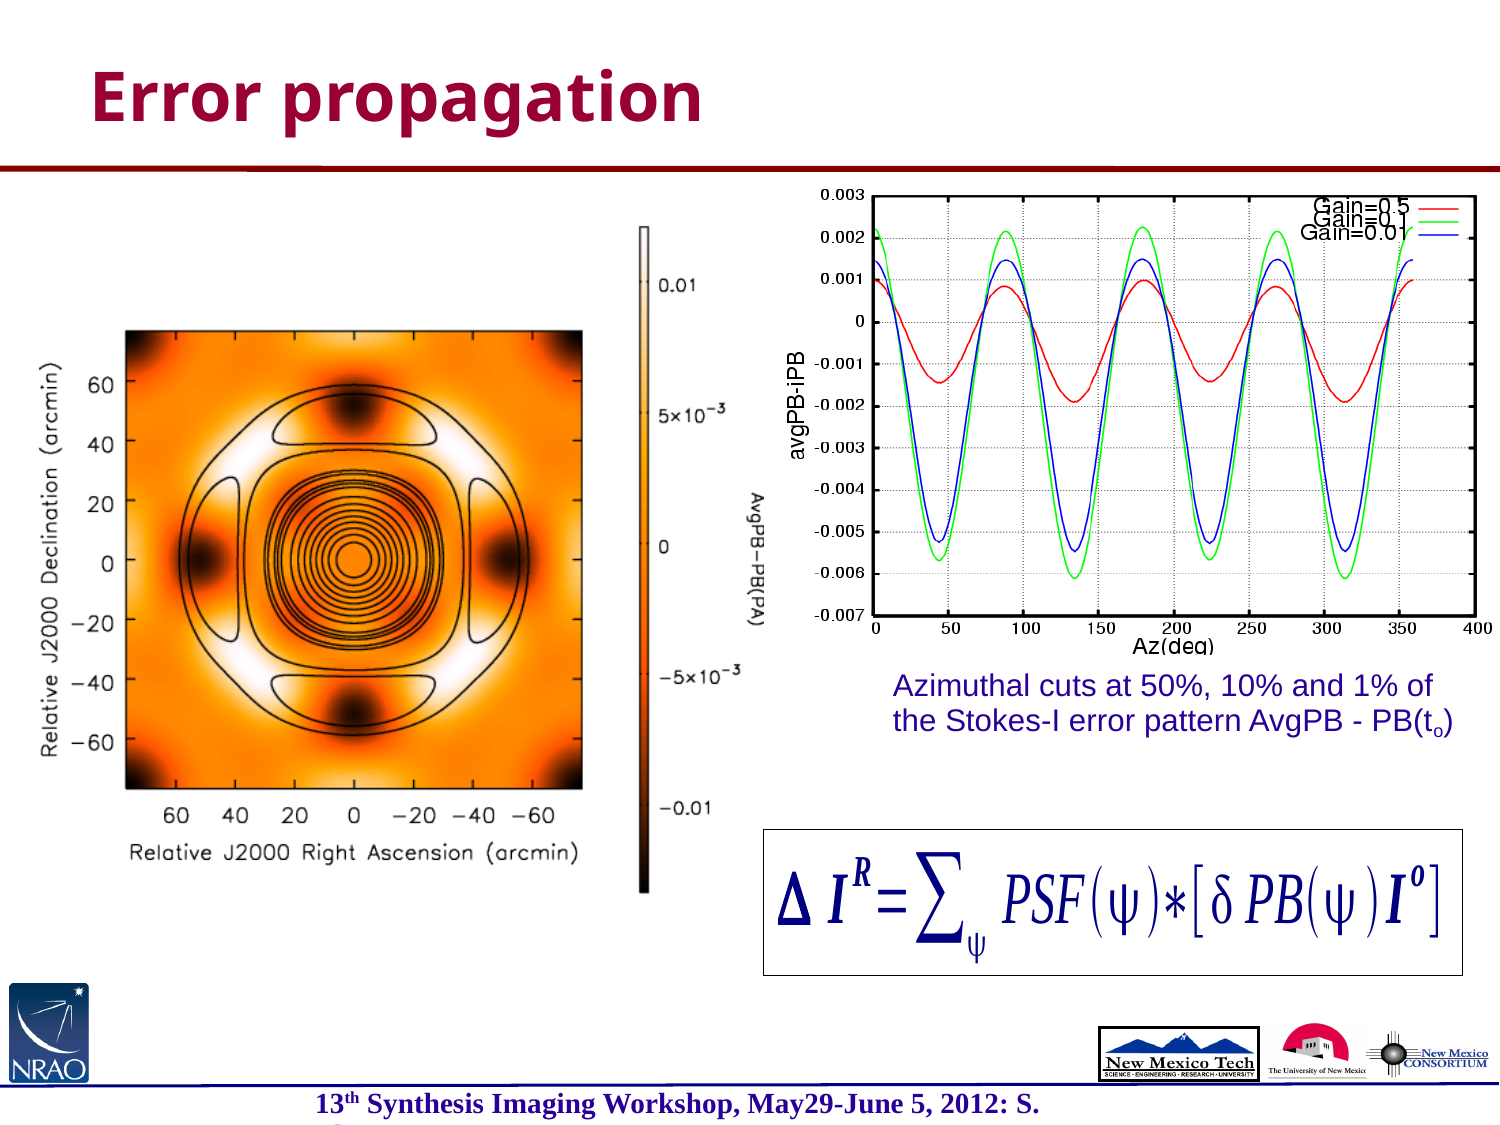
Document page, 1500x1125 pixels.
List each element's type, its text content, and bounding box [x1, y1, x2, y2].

picture [0, 0, 1500, 166]
picture [1101, 1029, 1257, 1079]
title Error propagation [75, 33, 1426, 157]
picture [0, 172, 1500, 1125]
text_box Azimuthal cuts at 50%, 10% and 1% of the Stokes-I error pattern AvgPB - PB(to) [878, 660, 1479, 767]
chart [765, 835, 1454, 964]
